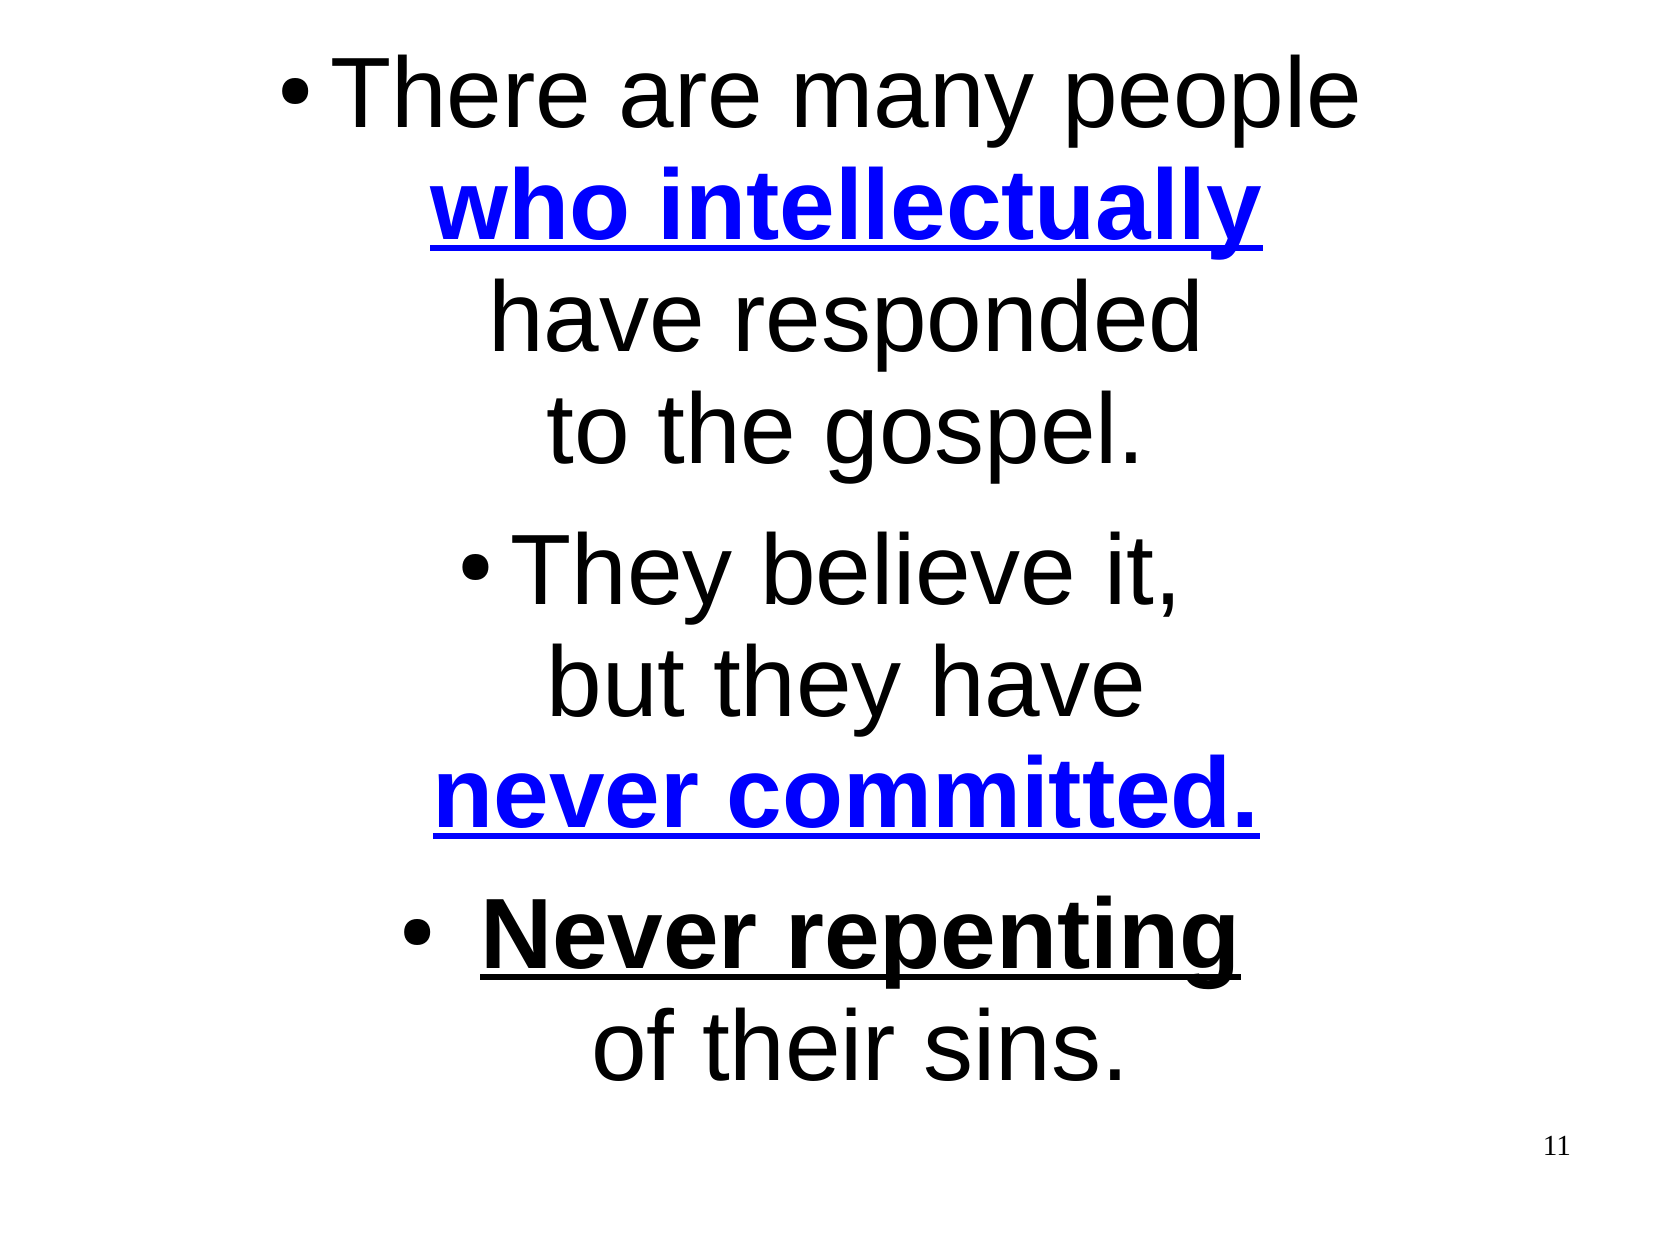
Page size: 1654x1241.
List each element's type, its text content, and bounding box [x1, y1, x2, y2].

list There are many people who intellectually have responded to the gospel. They believe it, but they have never committed. Never repenting of their sins. [37, 37, 1613, 1238]
